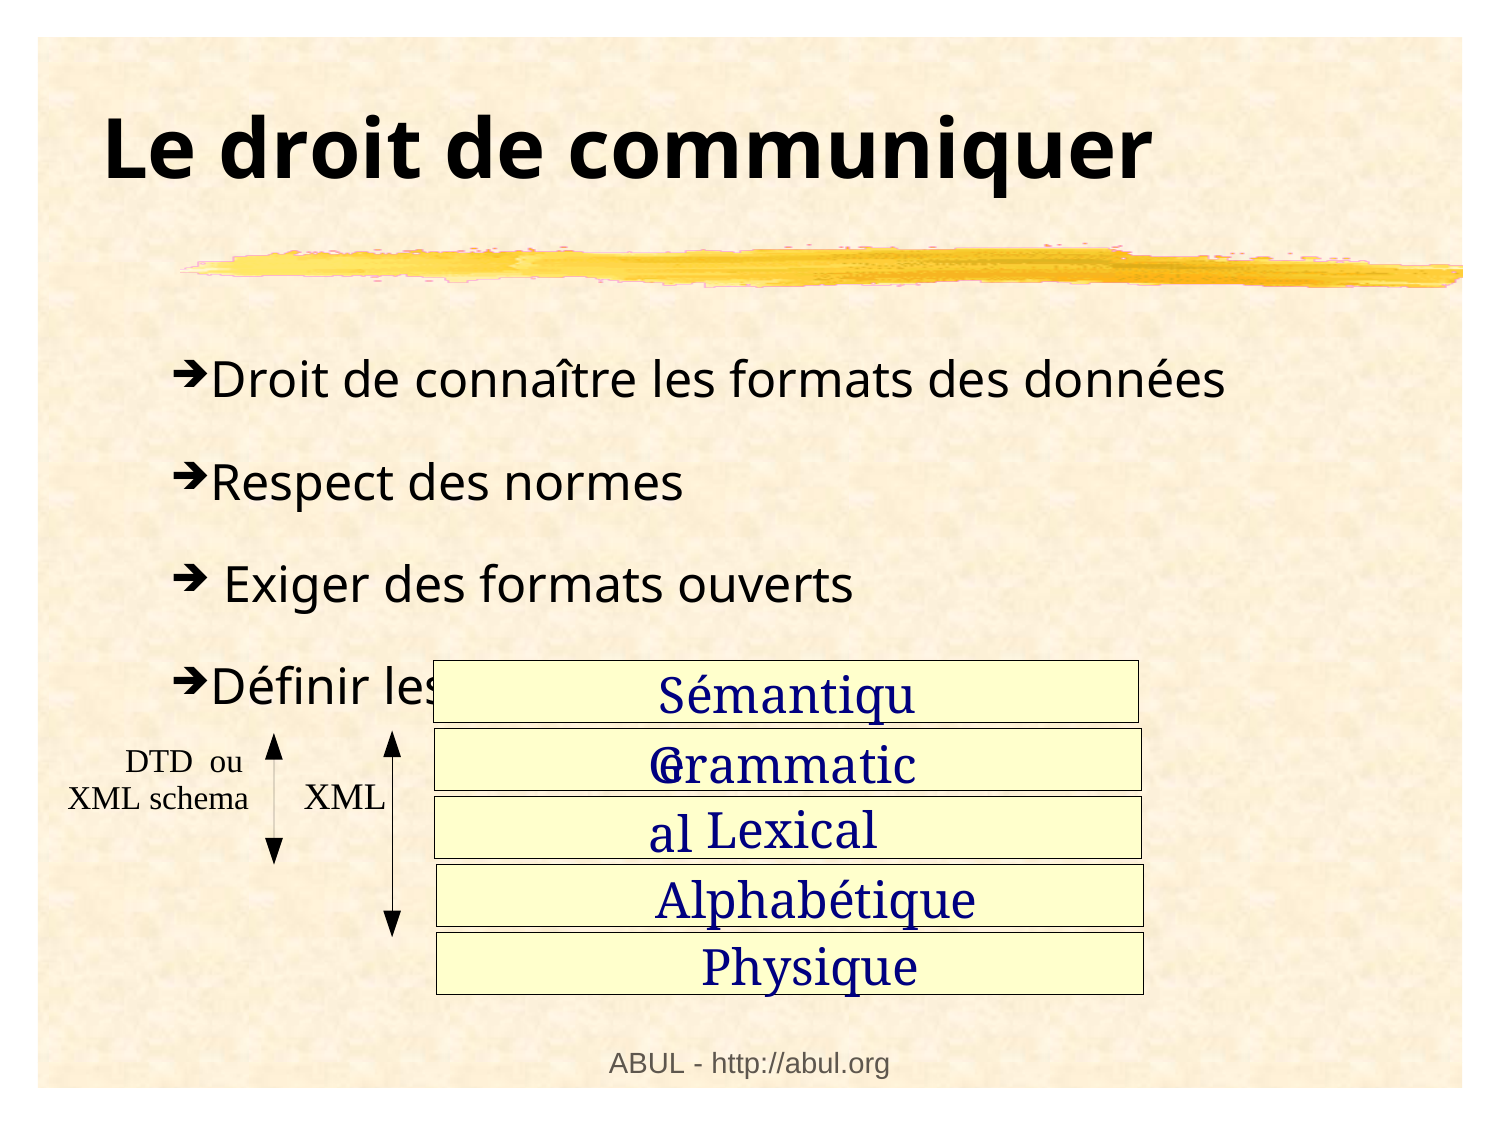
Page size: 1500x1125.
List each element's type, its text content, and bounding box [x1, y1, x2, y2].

text_box [433, 660, 875, 723]
picture [37, 37, 1463, 1088]
text_box [436, 864, 711, 927]
text_box [879, 660, 1139, 723]
text_box [775, 991, 851, 995]
text_box Alphabétique [655, 864, 940, 923]
text_box Grammatical [649, 730, 929, 789]
text_box [434, 728, 1142, 791]
text_box Droit de connaître les formats des données Respect des normes Exiger des formats ouverts Définir les interfaces sur les 5 niveaux : [170, 309, 1382, 664]
text_box [716, 923, 909, 927]
text_box [434, 796, 1142, 859]
text_box Sémantique [658, 660, 921, 719]
text_box [913, 864, 1144, 927]
text_box Physique [701, 932, 905, 991]
text_box [855, 932, 1144, 995]
text_box [436, 932, 773, 995]
text_box Lexical [706, 795, 881, 853]
text_box [905, 960, 911, 969]
text_box XML [303, 775, 393, 829]
title Le droit de communiquer [101, 39, 1312, 253]
text_box DTD ou XML schema [67, 742, 283, 836]
